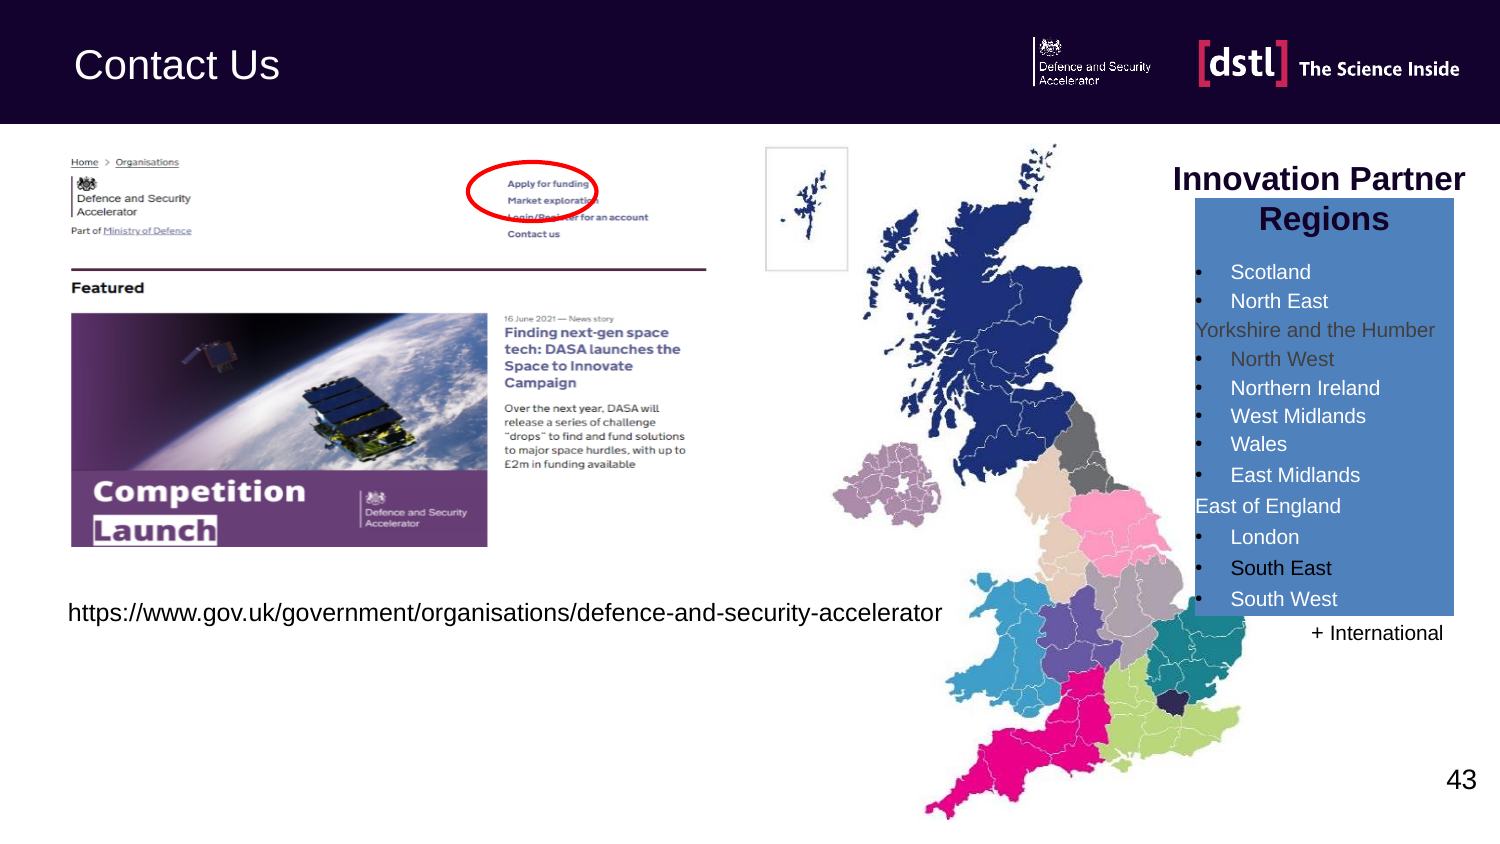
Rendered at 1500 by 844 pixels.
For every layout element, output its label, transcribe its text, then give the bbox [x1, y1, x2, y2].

table_header Wales [1195, 430, 1454, 461]
text_box + International [1296, 611, 1465, 652]
picture [1033, 37, 1151, 87]
table_cell Yorkshire and the Humber [1195, 315, 1454, 344]
picture [765, 143, 1257, 820]
text_box https://www.gov.uk/government/organisations/defence-and-security-accelerator [53, 589, 980, 634]
table_cell East of England [1195, 492, 1454, 523]
text_box Contact Us [58, 30, 633, 96]
table_cell South East [1195, 554, 1454, 585]
table_cell Scotland [1195, 258, 1454, 286]
table_cell South West [1195, 585, 1454, 616]
table_cell North East [1195, 286, 1454, 315]
table_header [1195, 244, 1454, 258]
text_box Innovation Partner Regions [1158, 149, 1491, 244]
table_cell London [1195, 523, 1454, 554]
table_cell West Midlands [1195, 401, 1454, 430]
table_cell East Midlands [1195, 461, 1454, 492]
table_cell North West [1195, 344, 1454, 373]
picture [62, 149, 713, 548]
table_cell Northern Ireland [1195, 373, 1454, 401]
